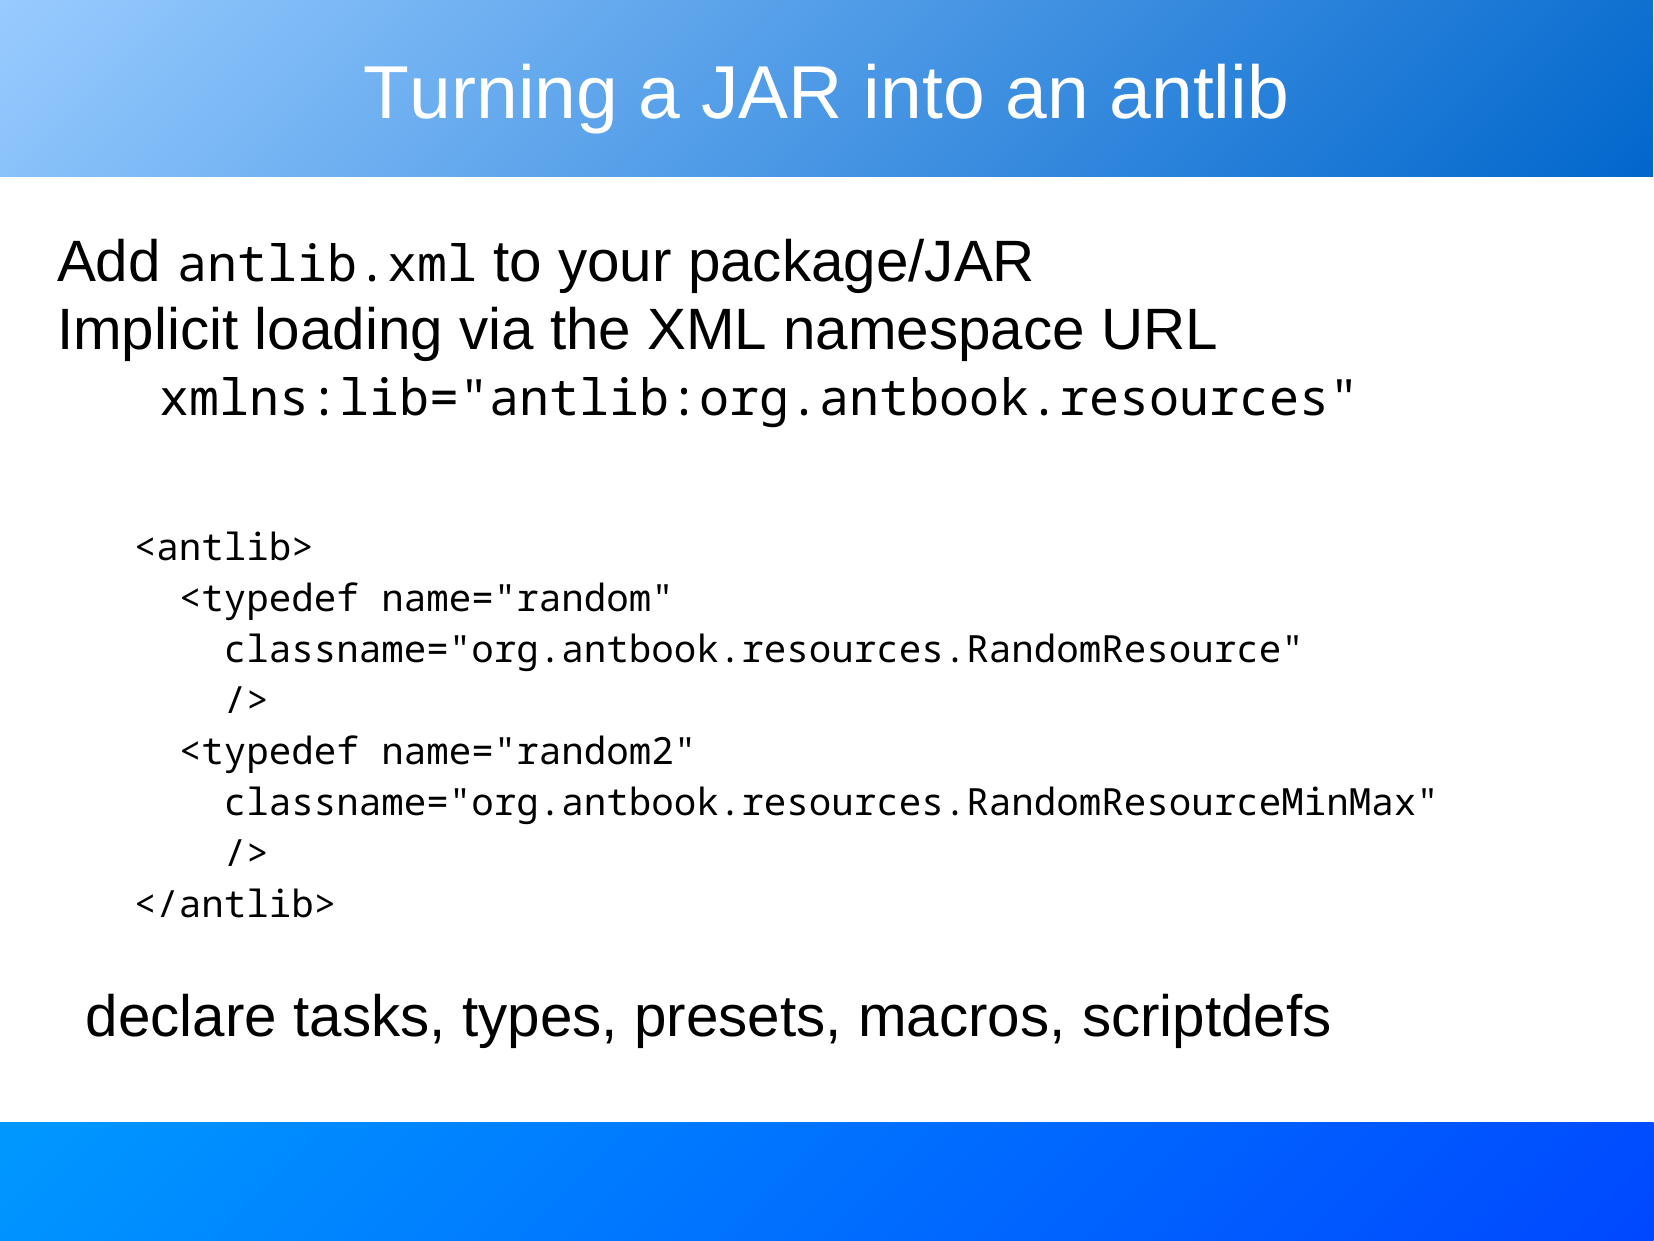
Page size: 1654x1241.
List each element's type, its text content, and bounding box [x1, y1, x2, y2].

list Add antlib.xml to your package/JAR Implicit loading via the XML namespace URL xmlns:lib="antlib:org.antbook.resources" [57, 228, 1561, 513]
text_box <antlib> <typedef name="random" classname="org.antbook.resources.RandomResource" /> <typedef name="random2" classname="org.antbook.resources.RandomResourceMinMax" /> </antlib> [119, 567, 1454, 883]
text_box declare tasks, types, presets, macros, scriptdefs [85, 983, 1401, 1049]
title Turning a JAR into an antlib [82, 22, 1571, 163]
